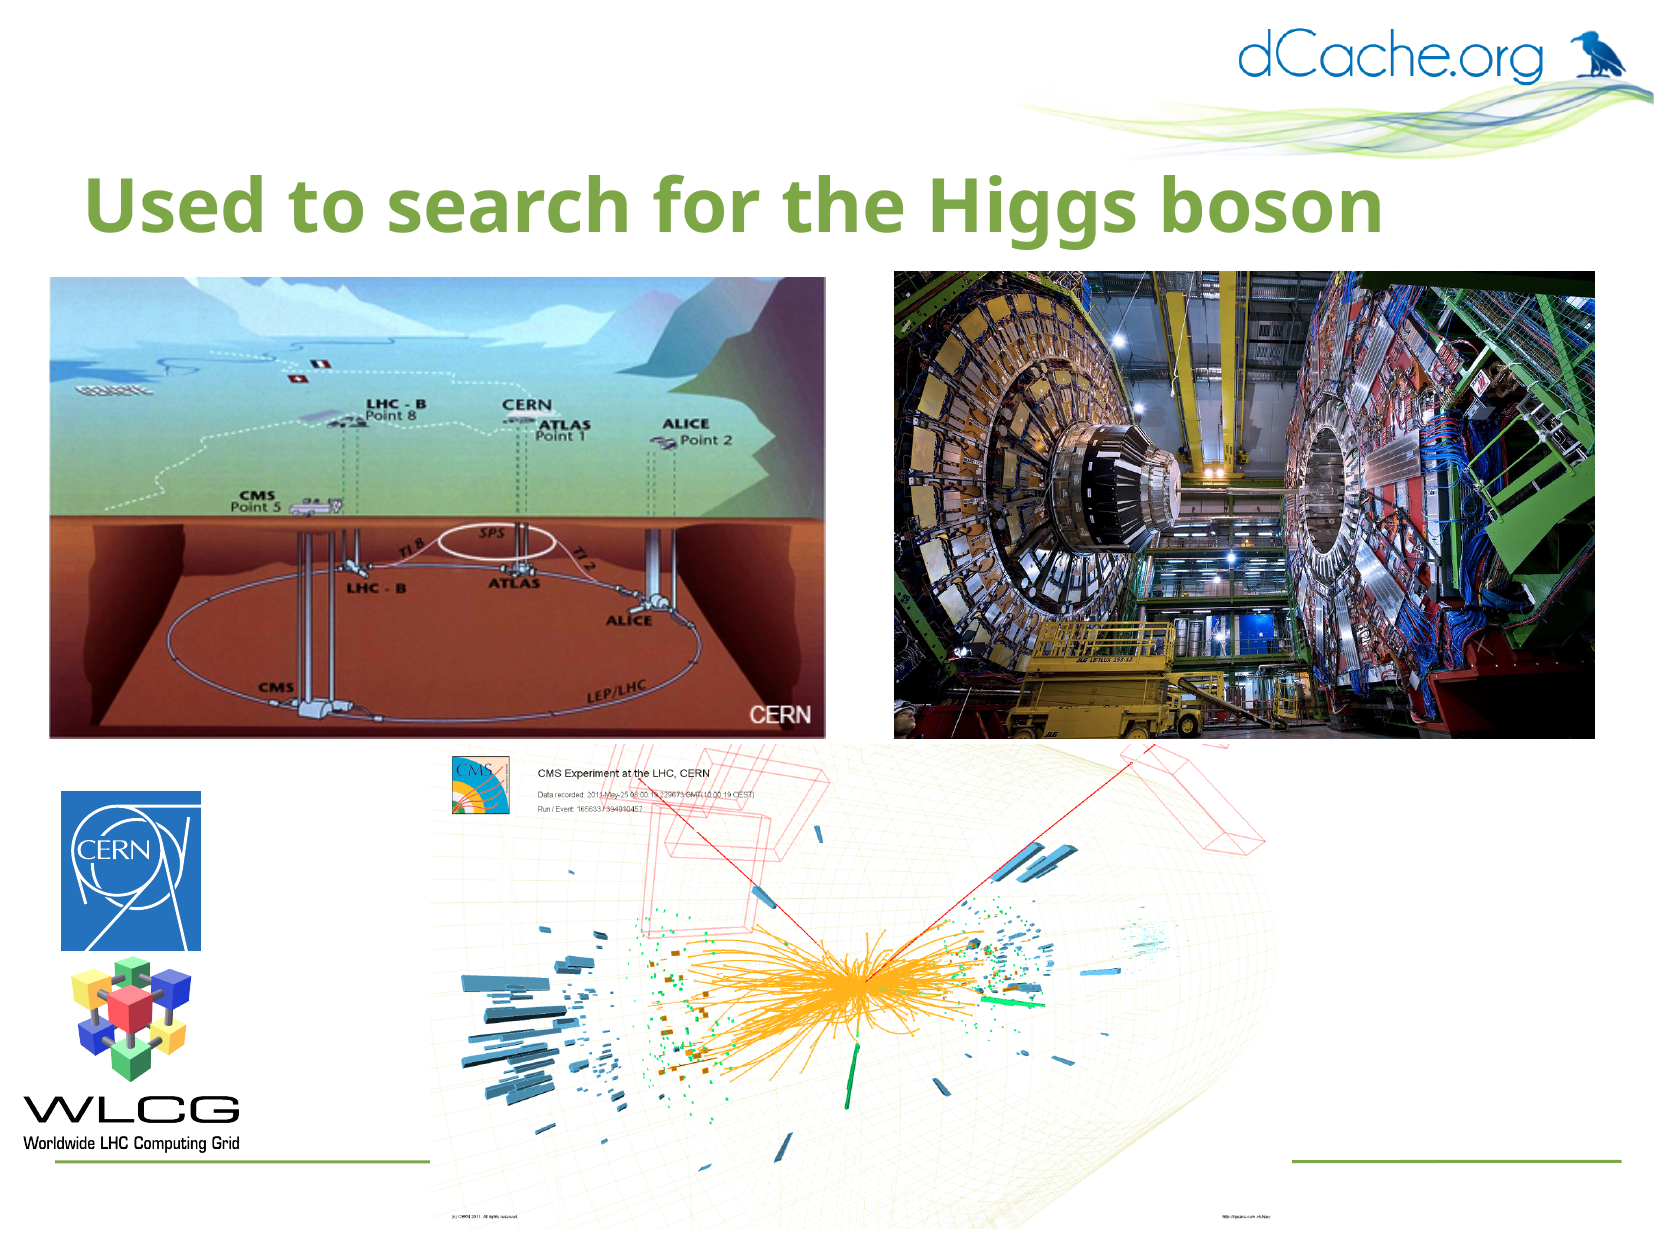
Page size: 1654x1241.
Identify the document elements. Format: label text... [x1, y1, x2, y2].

picture [430, 744, 1292, 1229]
picture [49, 277, 826, 739]
picture [894, 271, 1595, 739]
picture [956, 16, 1654, 169]
picture [23, 956, 239, 1153]
picture [60, 791, 202, 951]
title Used to search for the Higgs boson [82, 155, 1605, 252]
